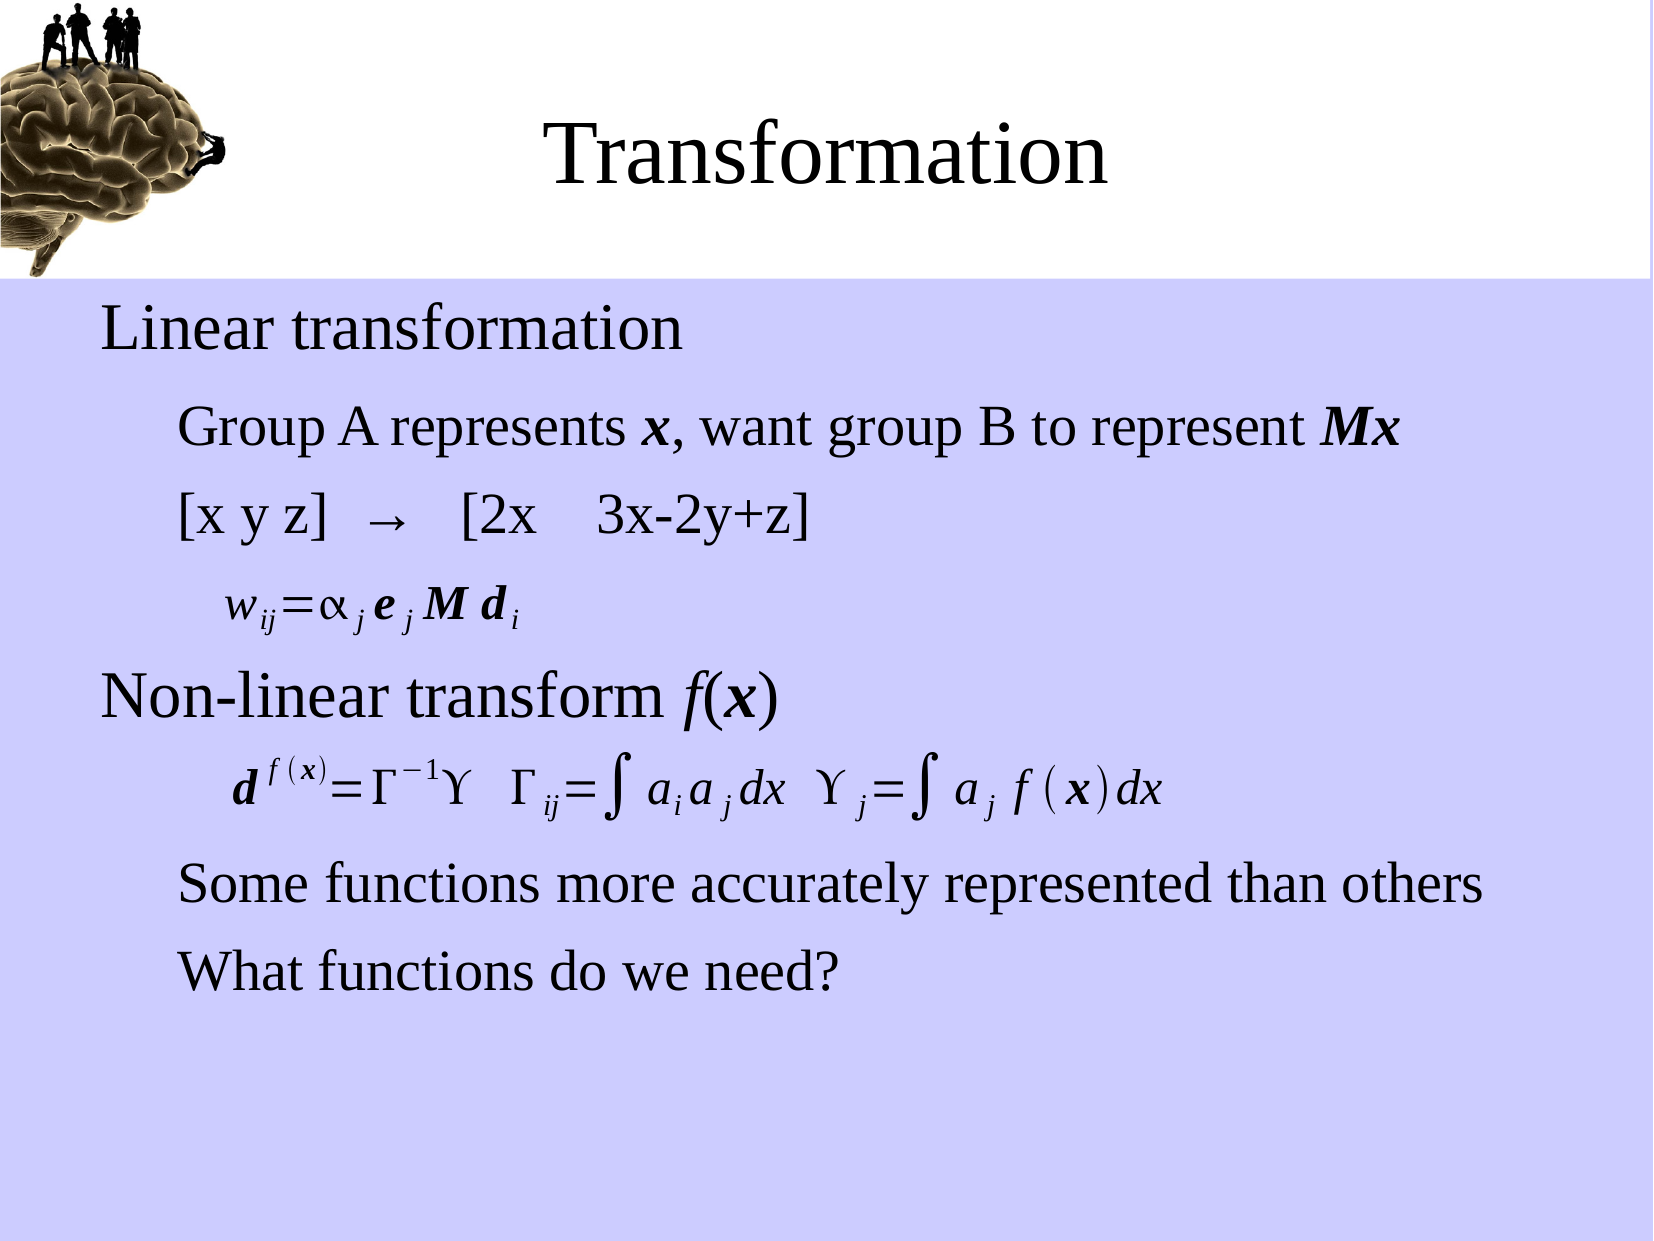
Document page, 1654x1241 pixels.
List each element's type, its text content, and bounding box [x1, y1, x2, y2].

chart [225, 749, 1170, 826]
list Linear transformation Group A represents x, want group B to represent Mx [x y z] → [2x 3x-2y+z] Non-linear transform f(x) Some functions more accurately represented than others What functions do we need? [82, 290, 1571, 1095]
title Transformation [82, 56, 1571, 250]
picture [0, 0, 226, 278]
chart [215, 574, 526, 638]
